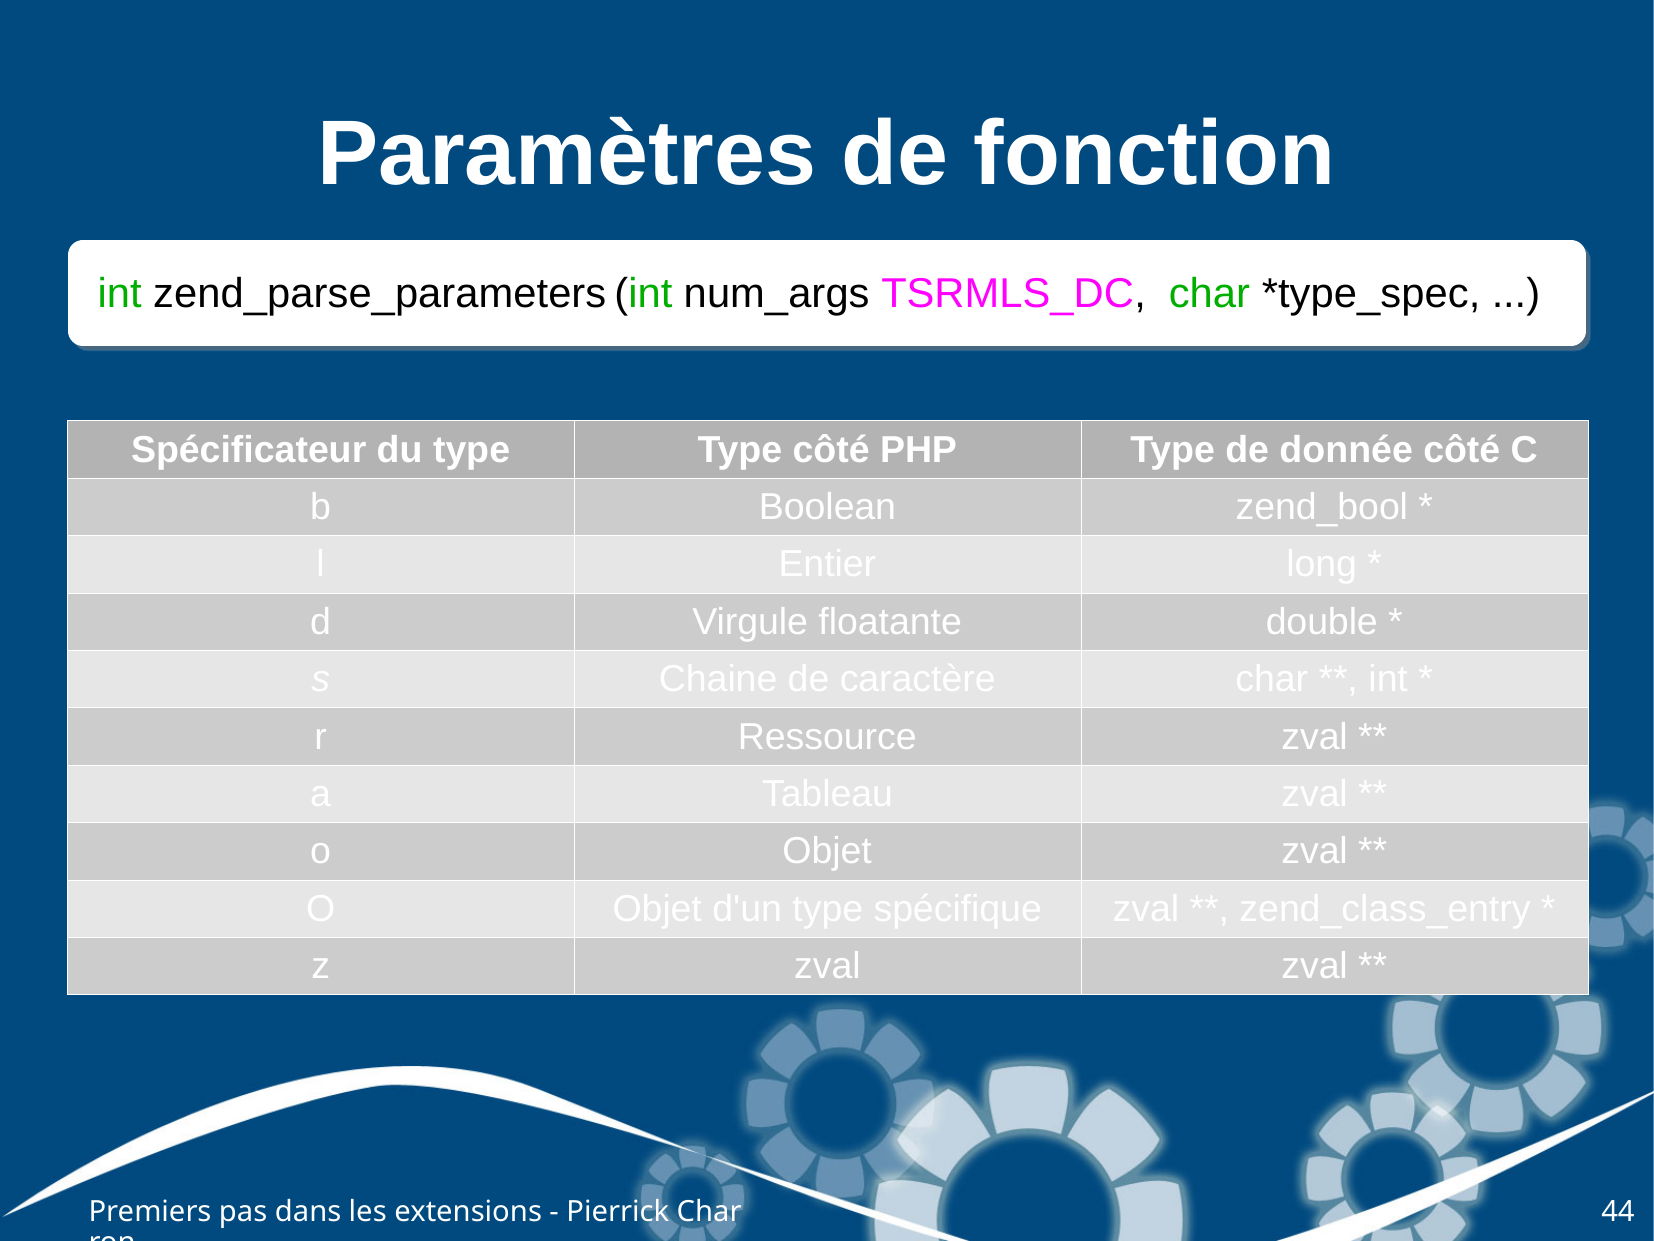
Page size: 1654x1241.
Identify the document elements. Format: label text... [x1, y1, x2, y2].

table_cell r [68, 708, 574, 765]
table_cell zval [575, 938, 1081, 994]
table_cell zval ** [1082, 938, 1588, 994]
list int zend_parse_parameters (int num_args TSRMLS_DC, char *type_spec, ...) [82, 254, 1571, 331]
table_cell d [68, 594, 574, 650]
table_cell Virgule floatante [575, 594, 1081, 650]
table_cell zval ** [1082, 708, 1588, 765]
table_cell Tableau [575, 766, 1081, 822]
table_cell Boolean [575, 479, 1081, 535]
table_cell l [68, 536, 574, 593]
table_cell zval **, zend_class_entry * [1082, 881, 1588, 937]
table_header Spécificateur du type [68, 421, 574, 478]
table_cell Chaine de caractère [575, 651, 1081, 707]
table_cell o [68, 823, 574, 880]
table_cell s [68, 651, 574, 707]
picture [0, 0, 1654, 1241]
table_cell O [68, 881, 574, 937]
table_cell zend_bool * [1082, 479, 1588, 535]
table_cell b [68, 479, 574, 535]
table_cell long * [1082, 536, 1588, 593]
table_cell char **, int * [1082, 651, 1588, 707]
table_cell Objet [575, 823, 1081, 880]
table_header Type de donnée côté C [1082, 421, 1588, 478]
table_cell Objet d'un type spécifique [575, 881, 1081, 937]
table_header Type côté PHP [575, 421, 1081, 478]
table_cell zval ** [1082, 823, 1588, 880]
table_cell zval ** [1082, 766, 1588, 822]
table_cell double * [1082, 594, 1588, 650]
table_cell Ressource [575, 708, 1081, 765]
table_cell a [68, 766, 574, 822]
table_cell Entier [575, 536, 1081, 593]
title Paramètres de fonction [82, 56, 1571, 240]
table_cell z [68, 938, 574, 994]
